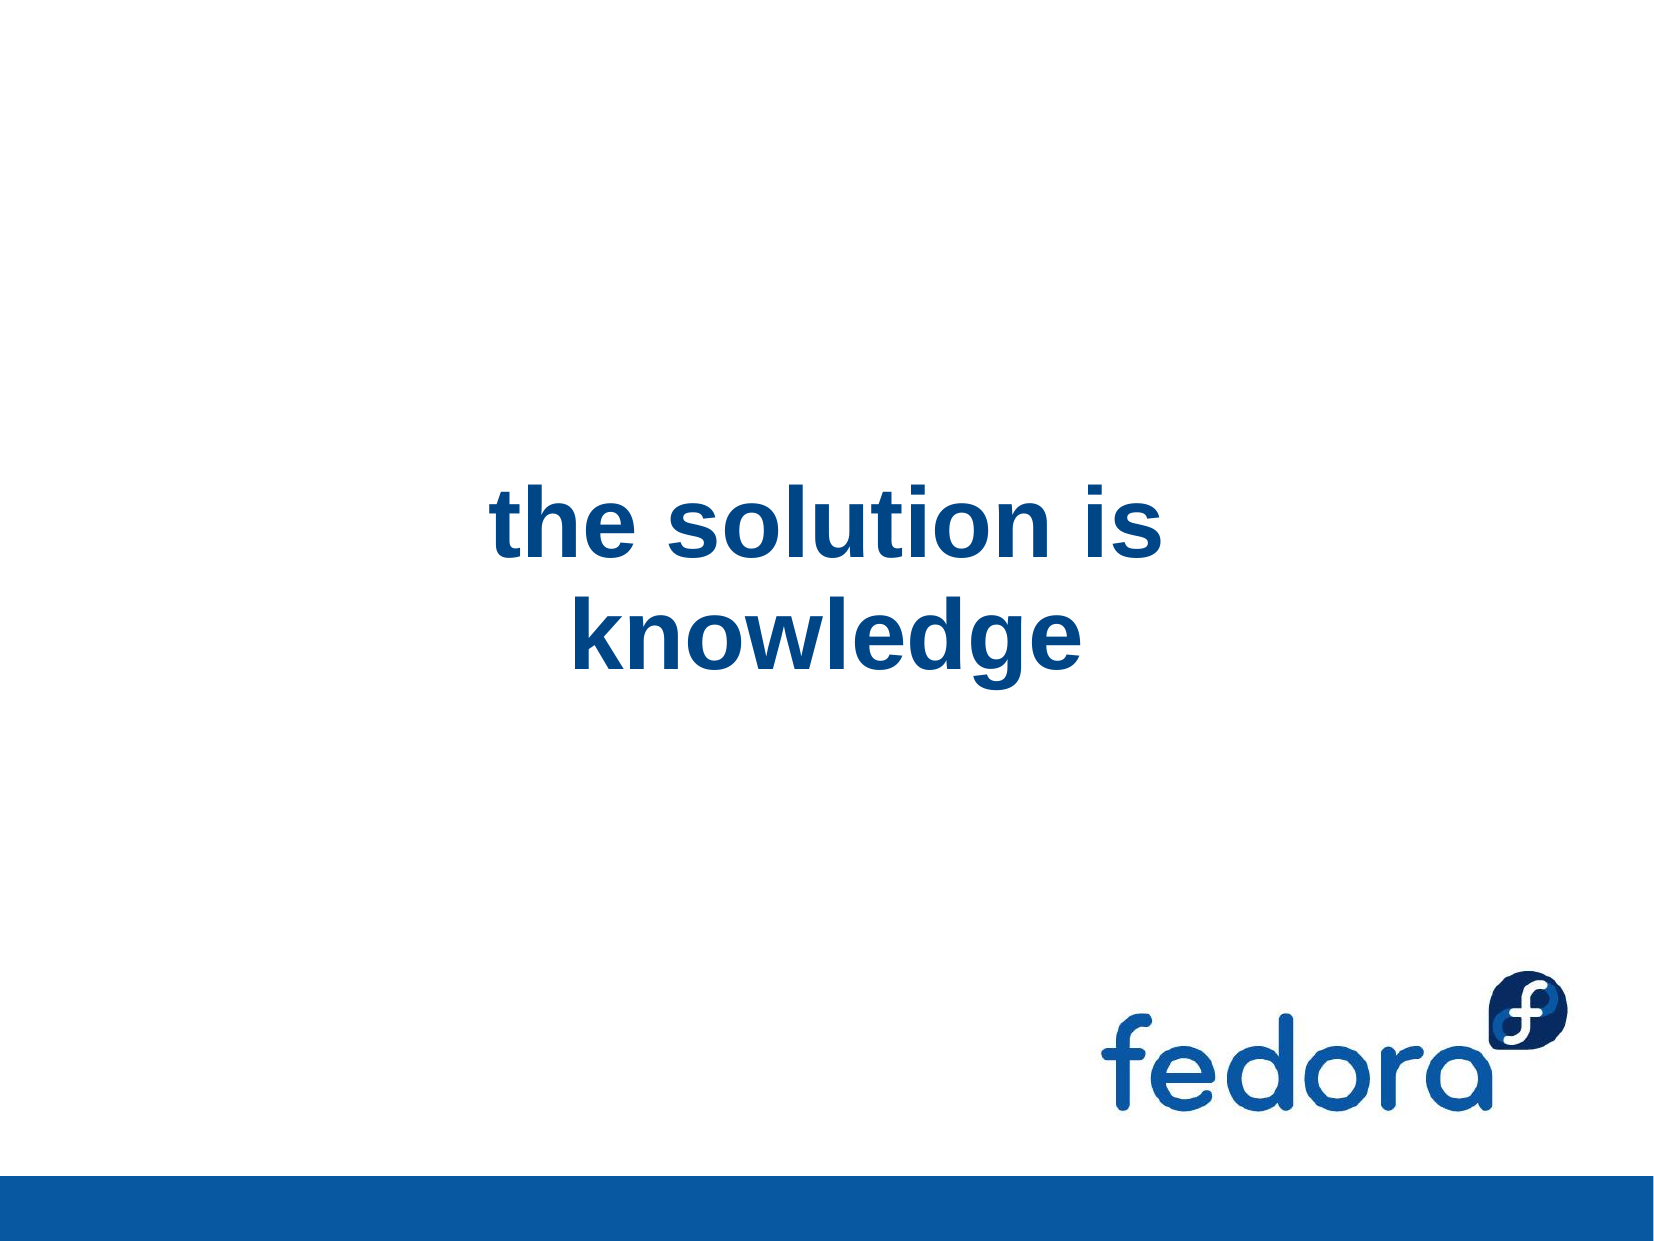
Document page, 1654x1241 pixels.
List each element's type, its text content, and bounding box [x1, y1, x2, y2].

picture [1087, 958, 1576, 1125]
title the solution is knowledge [82, 56, 1571, 1102]
picture [0, 1176, 1654, 1241]
